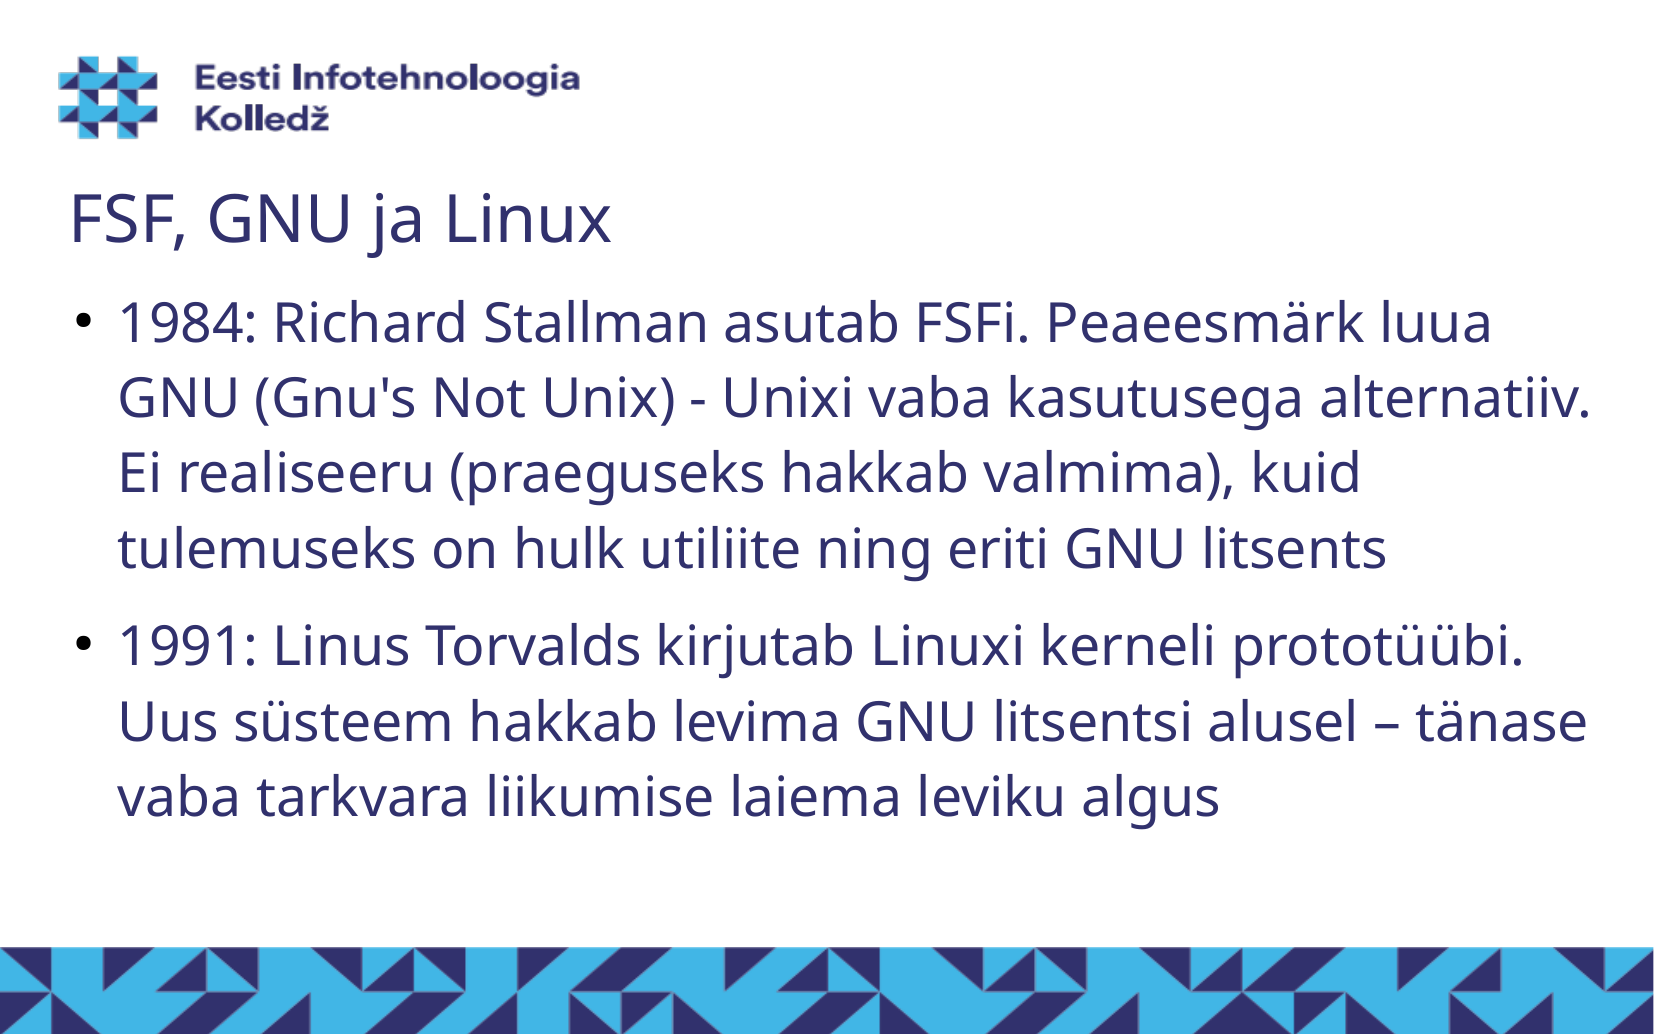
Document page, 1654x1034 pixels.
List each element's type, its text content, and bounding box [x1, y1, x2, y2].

list 1984: Richard Stallman asutab FSFi. Peaeesmärk luua GNU (Gnu's Not Unix) - Unixi vaba kasutusega alternatiiv. Ei realiseeru (praeguseks hakkab valmima), kuid tulemuseks on hulk utiliite ning eriti GNU litsents 1991: Linus Torvalds kirjutab Linuxi kerneli prototüübi. Uus süsteem hakkab levima GNU litsentsi alusel – tänase vaba tarkvara liikumise laiema leviku algus [59, 283, 1595, 936]
title FSF, GNU ja Linux [68, 147, 1536, 283]
